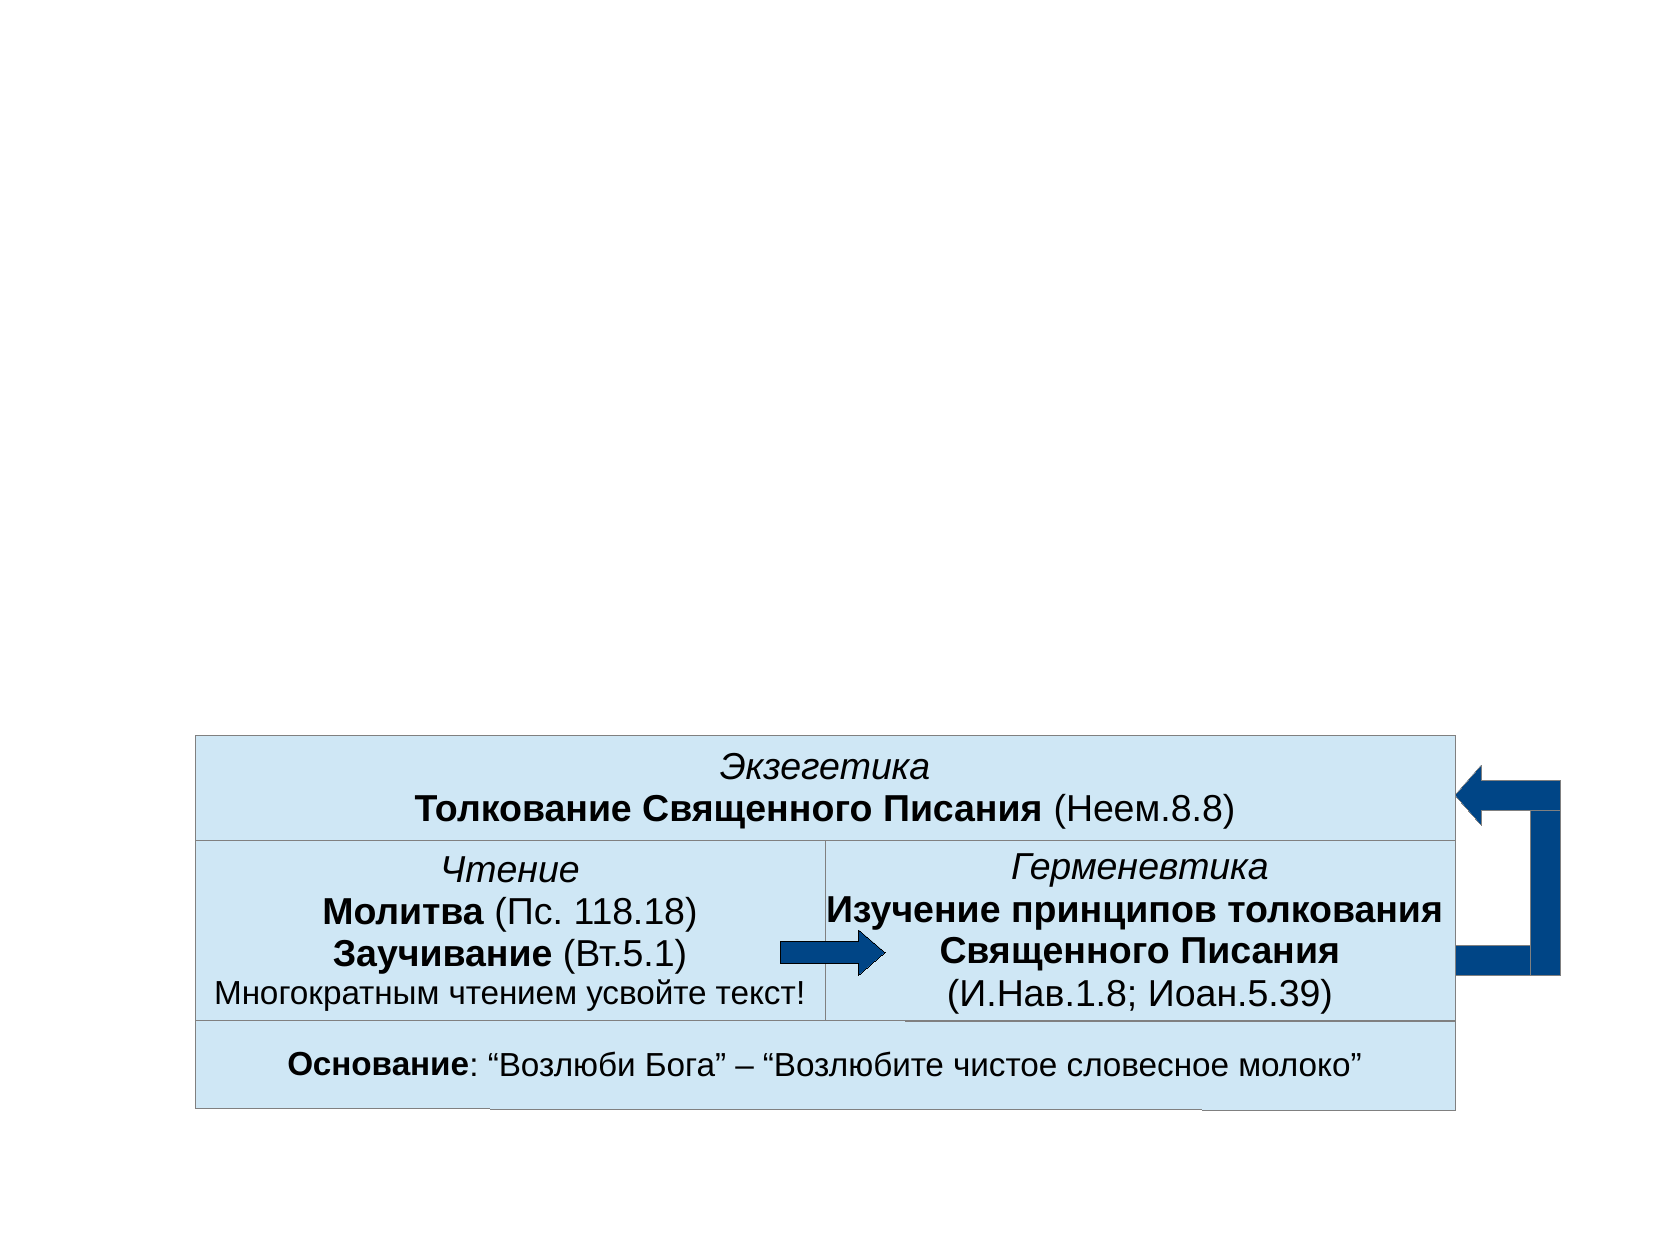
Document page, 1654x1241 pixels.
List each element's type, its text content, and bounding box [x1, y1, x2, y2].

text_box Основание: “Возлюби Бога” – “Возлюбите чистое словесное молоко” [195, 1021, 1456, 1111]
text_box Экзегетика Толкование Священного Писания (Неем.8.8) [195, 735, 1456, 841]
text_box [1455, 765, 1561, 976]
text_box Чтение Молитва (Пс. 118.18) Заучивание (Вт.5.1) Многократным чтением усвойте текст! [195, 841, 825, 1021]
text_box Герменевтика Изучение принципов толкования Священного Писания (И.Нав.1.8; Иоан.5.39) [825, 841, 1456, 1021]
text_box [780, 930, 886, 976]
